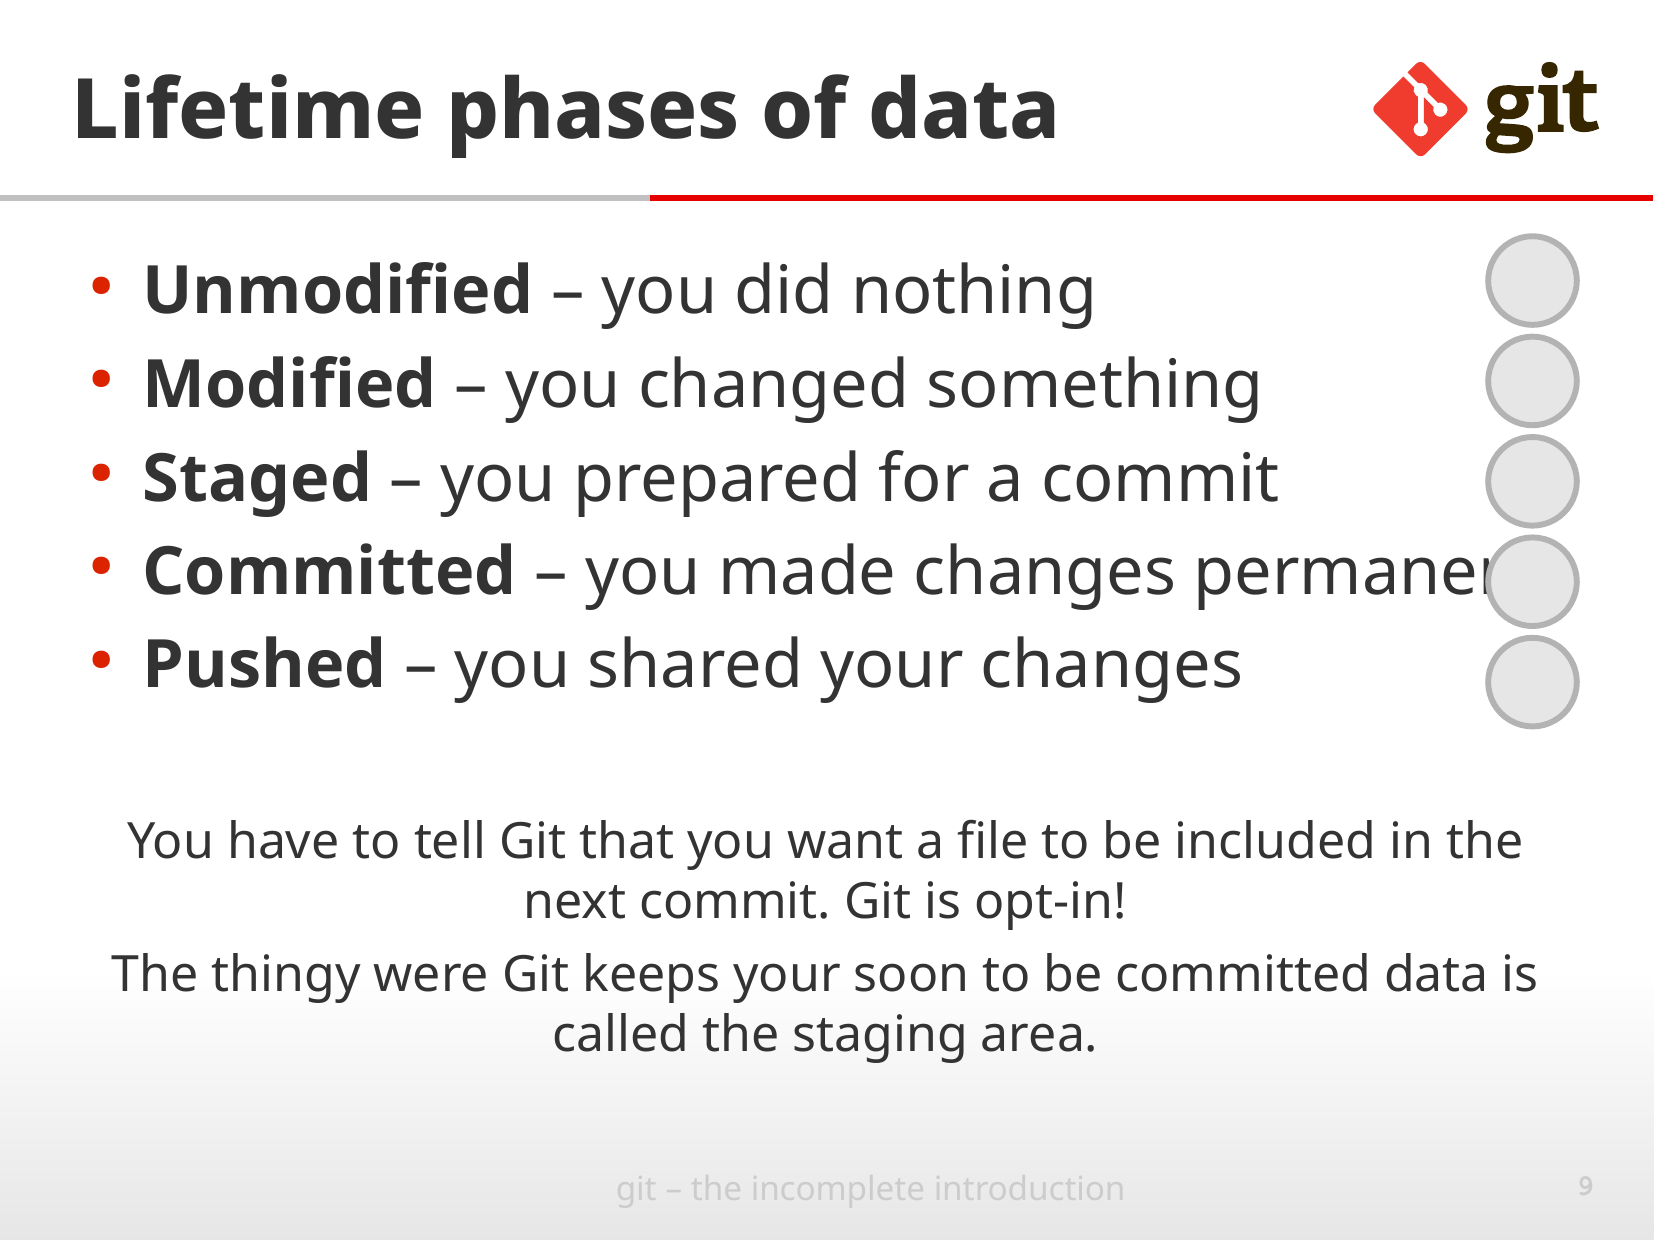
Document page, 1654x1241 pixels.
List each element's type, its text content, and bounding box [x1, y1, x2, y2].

list Unmodified – you did nothing Modified – you changed something Staged – you prepared for a commit Committed – you made changes permanent Pushed – you shared your changes You have to tell Git that you want a file to be included in the next commit. Git is opt-in! The thingy were Git keeps your soon to be committed data is called the staging area. [56, 239, 1595, 1141]
text_box [1488, 637, 1577, 727]
text_box [1488, 537, 1577, 627]
text_box [1488, 336, 1577, 426]
text_box [1488, 437, 1577, 526]
text_box [1488, 236, 1577, 325]
title Lifetime phases of data [56, 36, 1546, 175]
text_box [579, 676, 1618, 1197]
